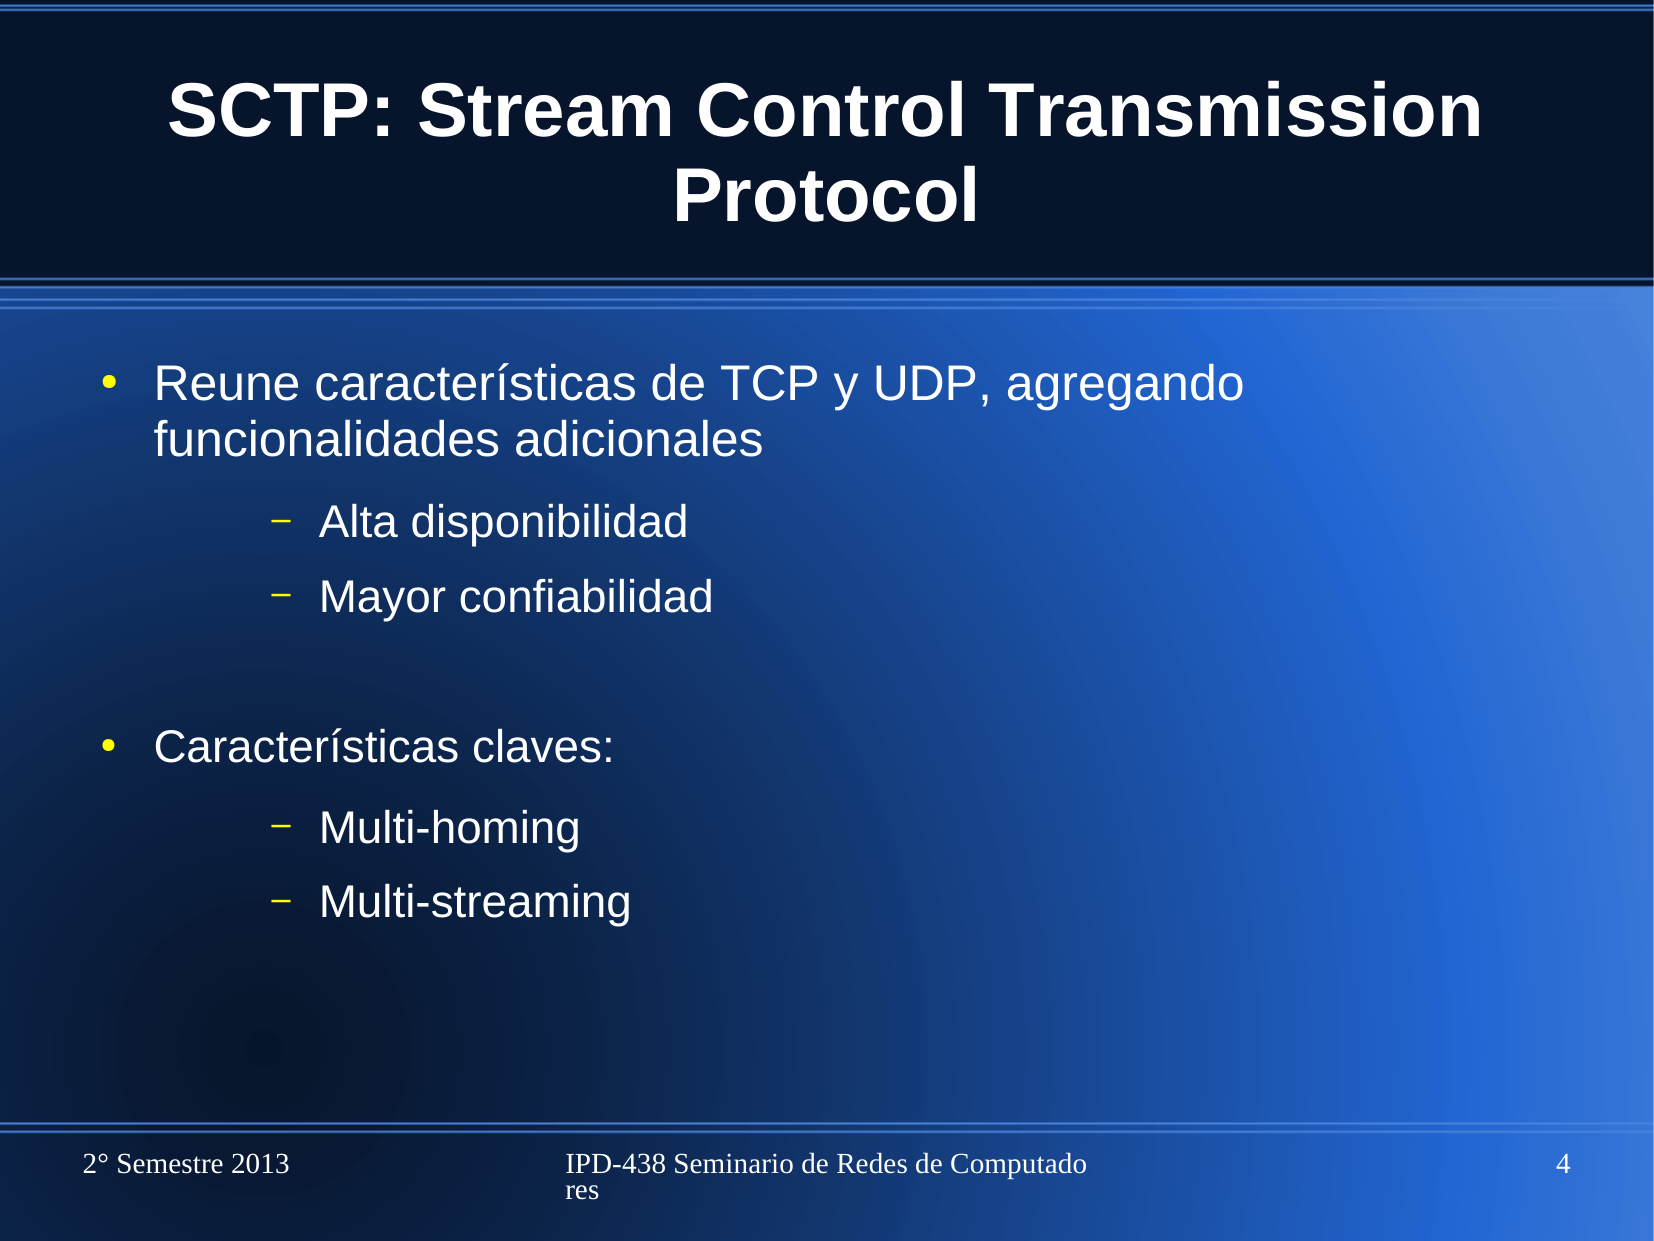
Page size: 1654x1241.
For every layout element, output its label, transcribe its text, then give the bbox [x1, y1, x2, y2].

title SCTP: Stream Control Transmission Protocol [82, 49, 1571, 257]
list Reune características de TCP y UDP, agregando funcionalidades adicionales Alta disponibilidad Mayor confiabilidad Características claves: Multi-homing Multi-streaming [82, 355, 1571, 1075]
picture [0, 0, 1654, 1241]
